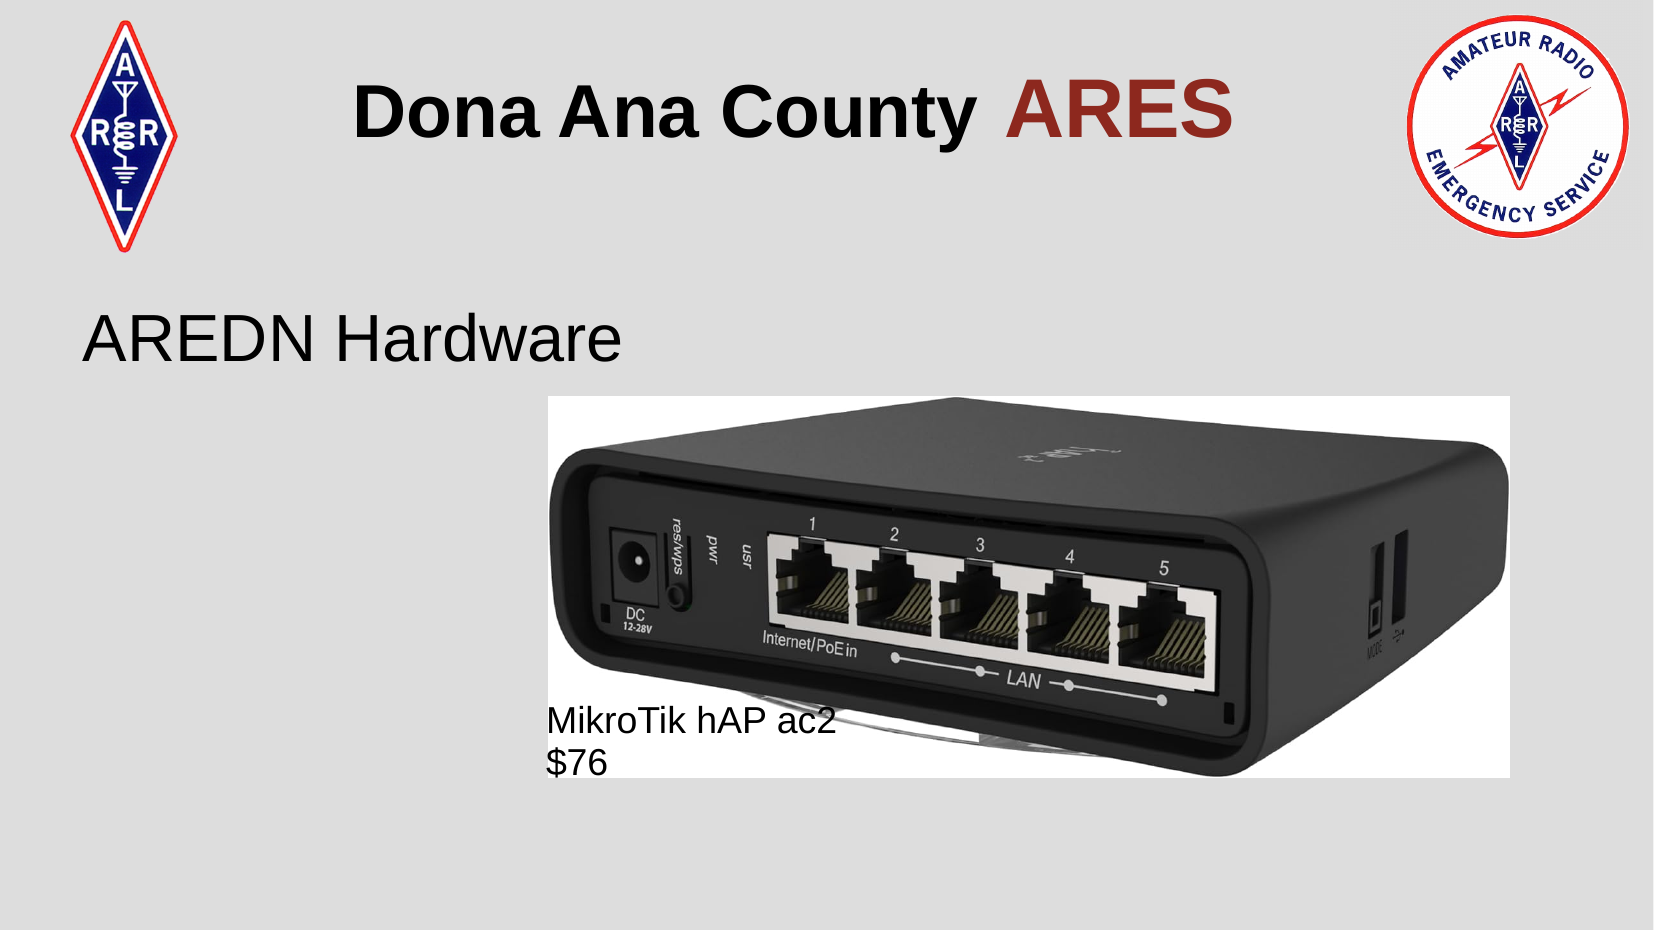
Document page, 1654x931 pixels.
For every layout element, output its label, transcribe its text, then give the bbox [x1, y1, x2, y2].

picture [38, 9, 209, 265]
picture [1390, 0, 1643, 250]
picture [548, 396, 1510, 778]
subtitle AREDN Hardware [82, 300, 1584, 877]
text_box MikroTik hAP ac2 $76 [531, 692, 929, 791]
title Dona Ana County ARES [209, 21, 1390, 190]
